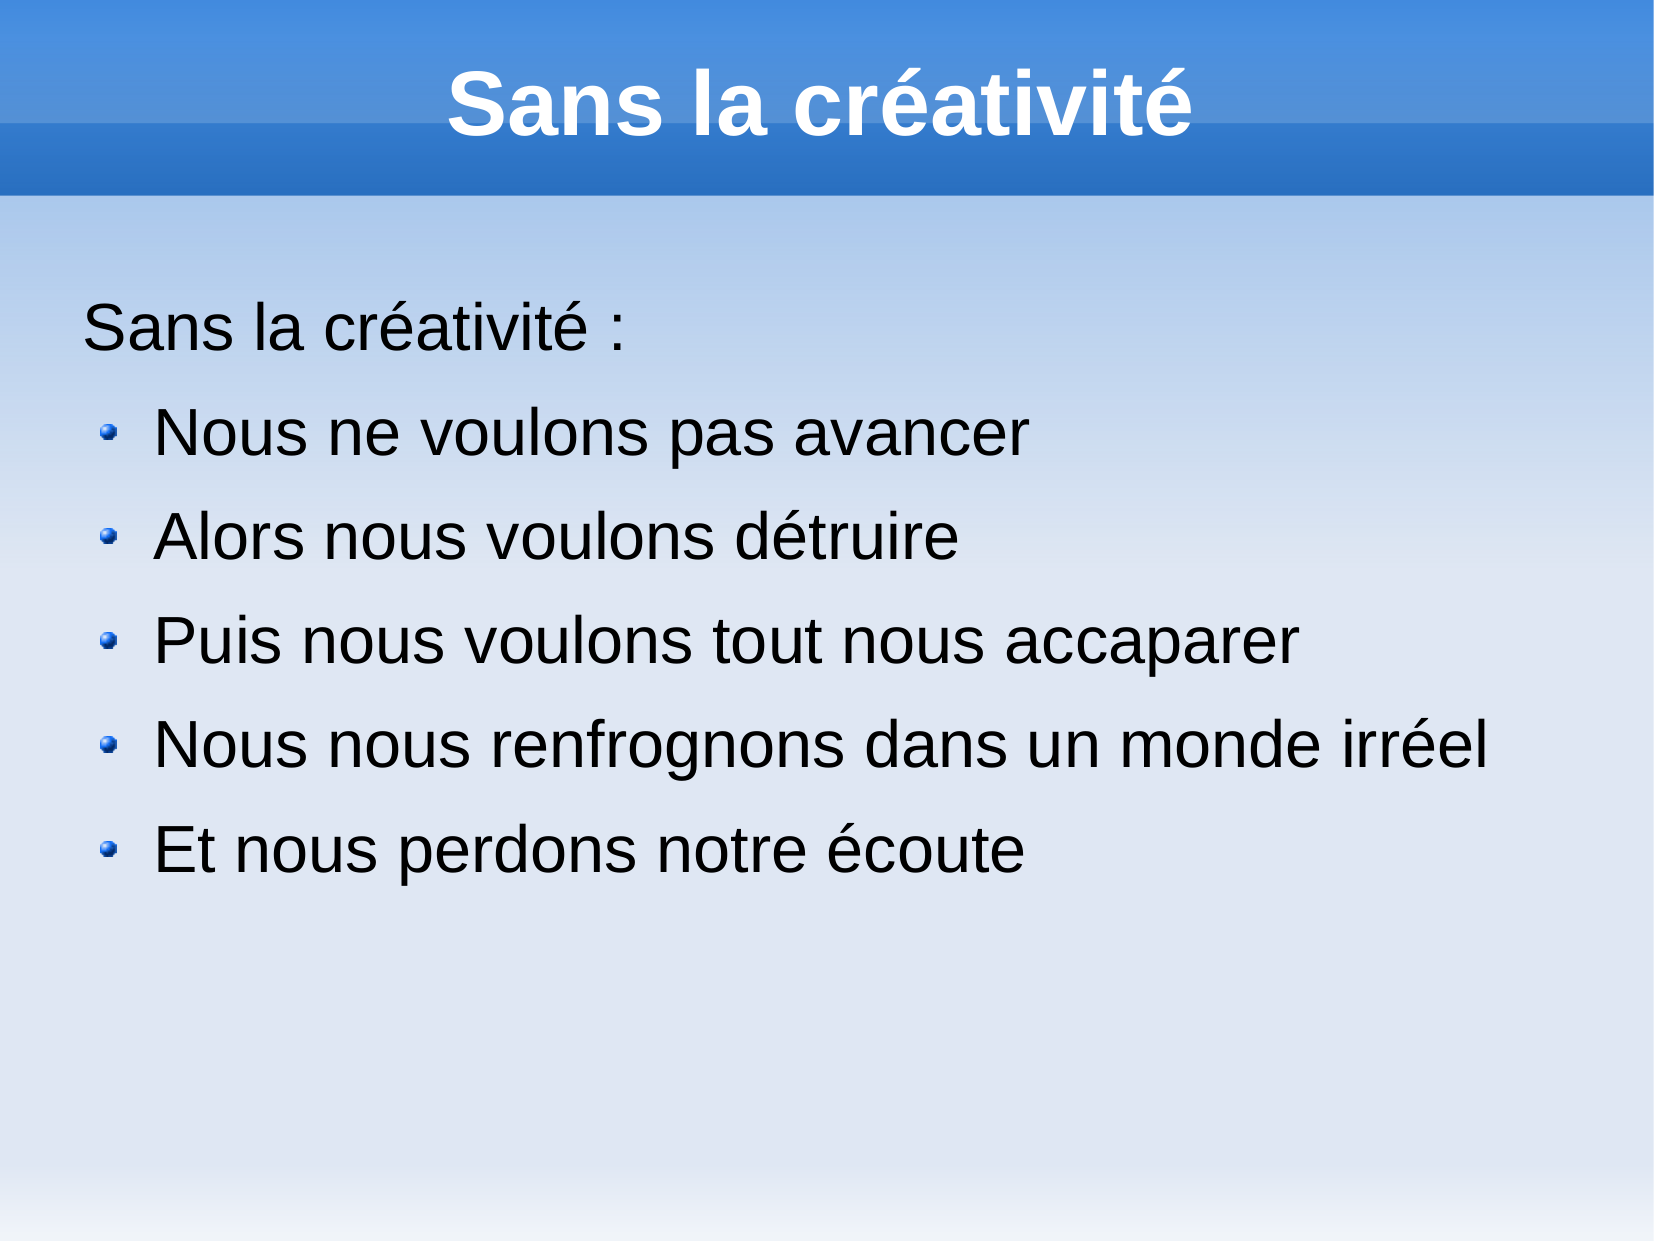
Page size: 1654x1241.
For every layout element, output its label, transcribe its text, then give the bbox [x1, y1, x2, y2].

list Sans la créativité : Nous ne voulons pas avancer Alors nous voulons détruire Puis nous voulons tout nous accaparer Nous nous renfrognons dans un monde irréel Et nous perdons notre écoute [82, 290, 1571, 1109]
picture [0, 0, 1654, 1241]
title Sans la créativité [76, 0, 1565, 208]
